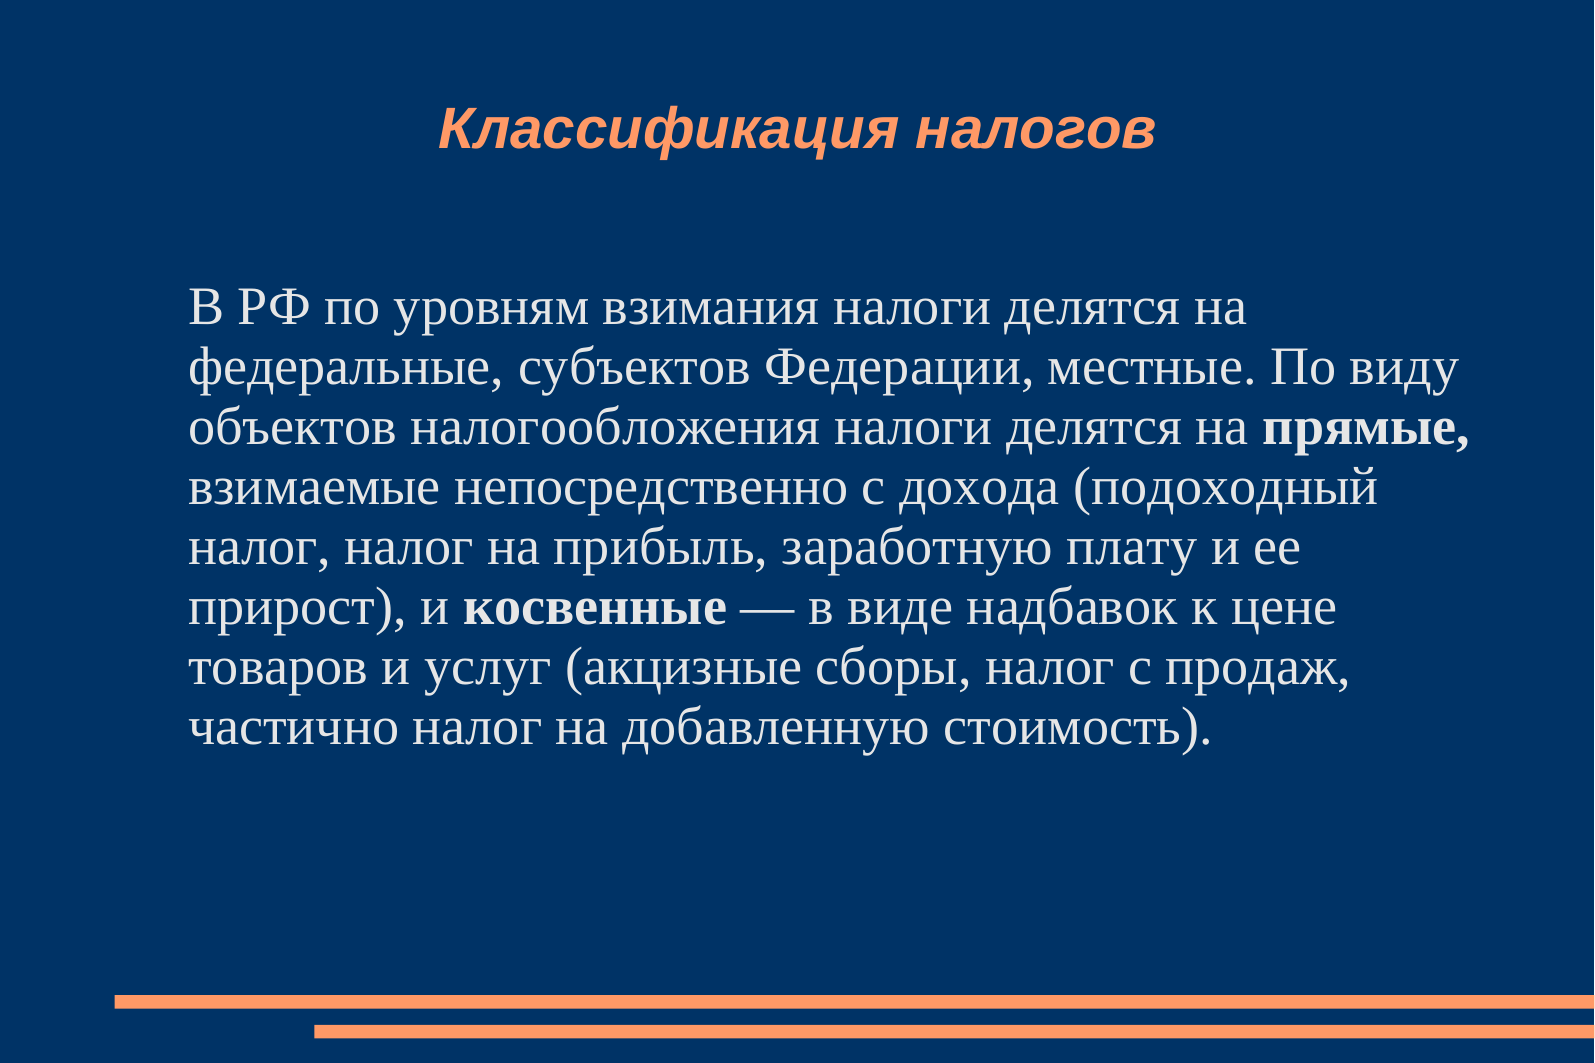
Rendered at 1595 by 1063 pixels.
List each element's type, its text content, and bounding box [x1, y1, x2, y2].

list В РФ по уровням взимания налоги делятся на федеральные, субъектов Федерации, местные. По виду объектов налогообложения налоги делятся на прямые, взимаемые непосредственно с дохода (подоходный налог, налог на прибыль, заработную плату и ее прирост), и косвенные — в виде надбавок к цене товаров и услуг (акцизные сборы, налог с продаж, частично налог на добавленную стоимость). [117, 276, 1505, 956]
title Классификация налогов [117, 47, 1479, 210]
